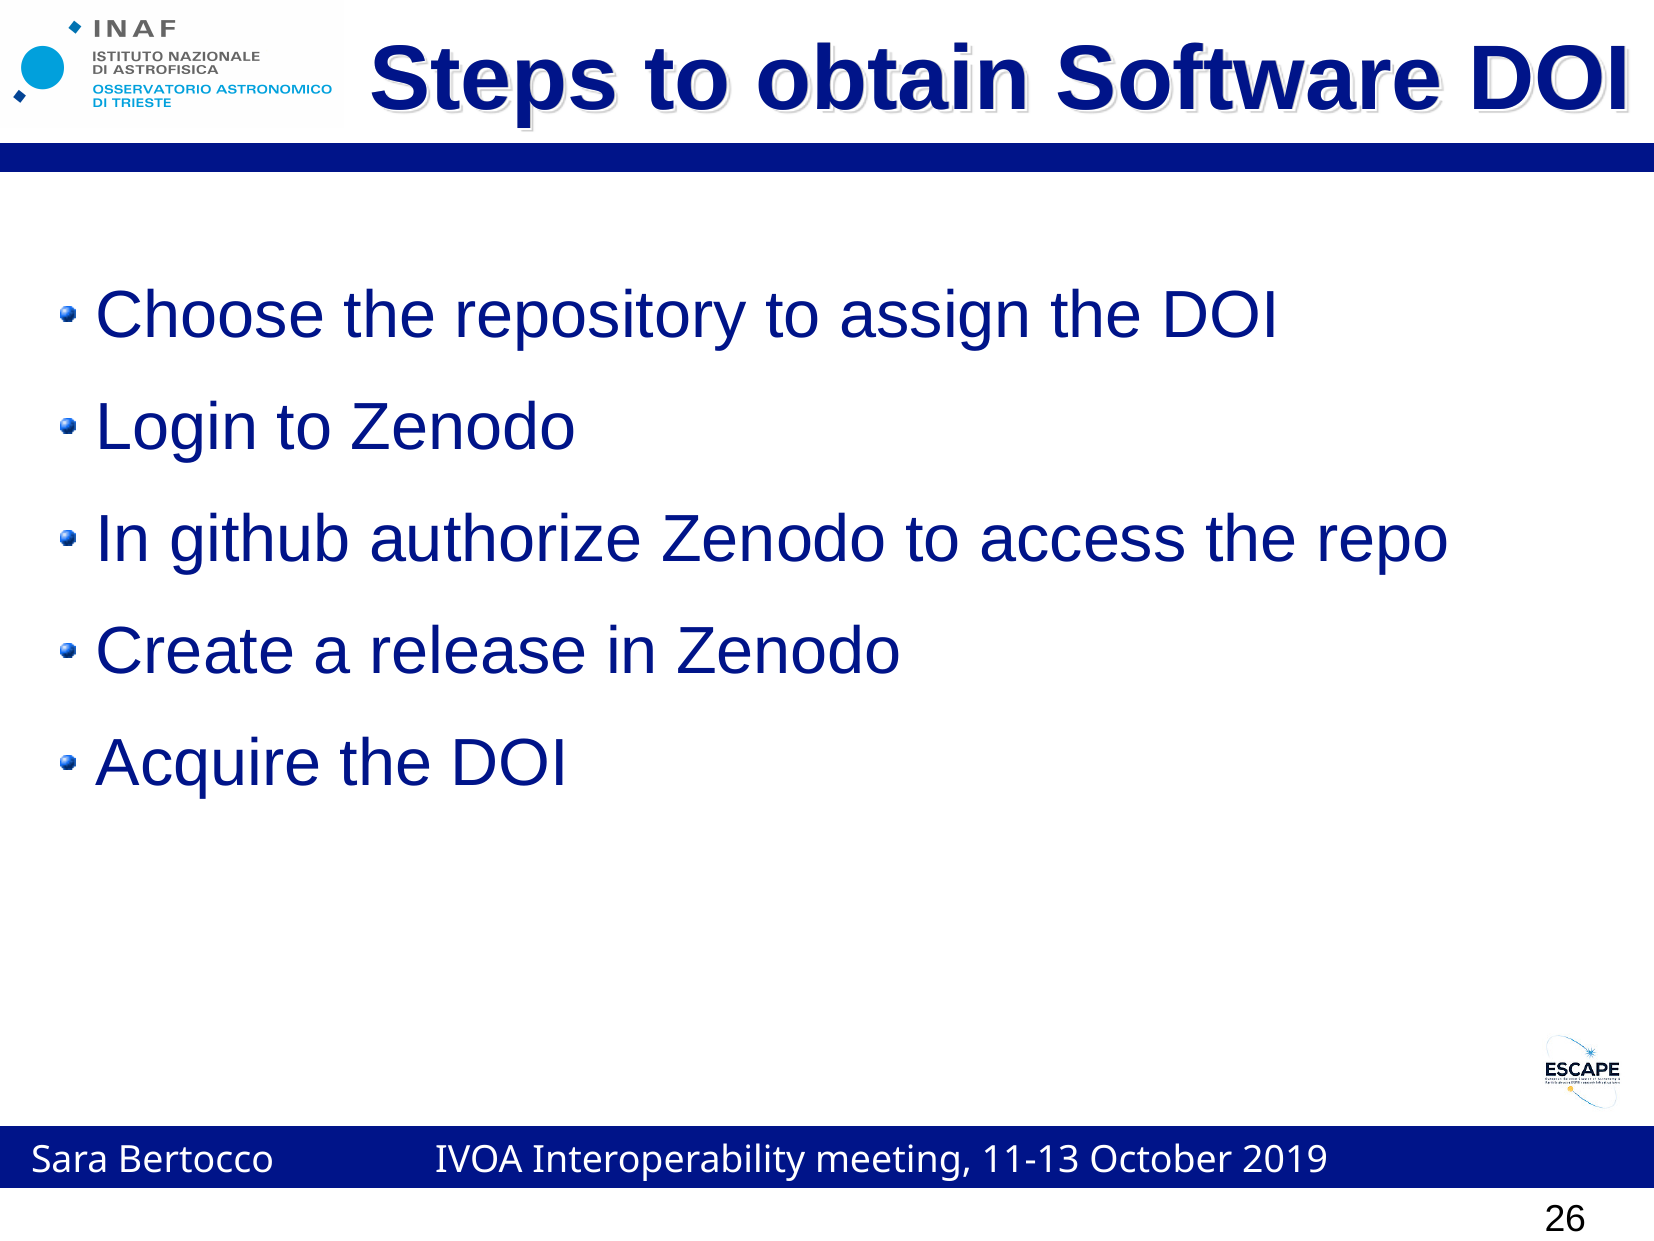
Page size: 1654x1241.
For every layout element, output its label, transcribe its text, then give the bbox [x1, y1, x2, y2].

title Steps to obtain Software DOI [348, 4, 1654, 151]
text_box <number> [1529, 1190, 1654, 1241]
text_box Sara Bertocco IVOA Interoperability meeting, 11-13 October 2019 [16, 1125, 1654, 1186]
text_box [0, 143, 1654, 172]
text_box [0, 1126, 1654, 1188]
picture [0, 0, 344, 128]
text_box Choose the repository to assign the DOI Login to Zenodo In github authorize Zenodo to access the repo Create a release in Zenodo Acquire the DOI [10, 171, 1628, 1107]
picture [1519, 1027, 1645, 1116]
